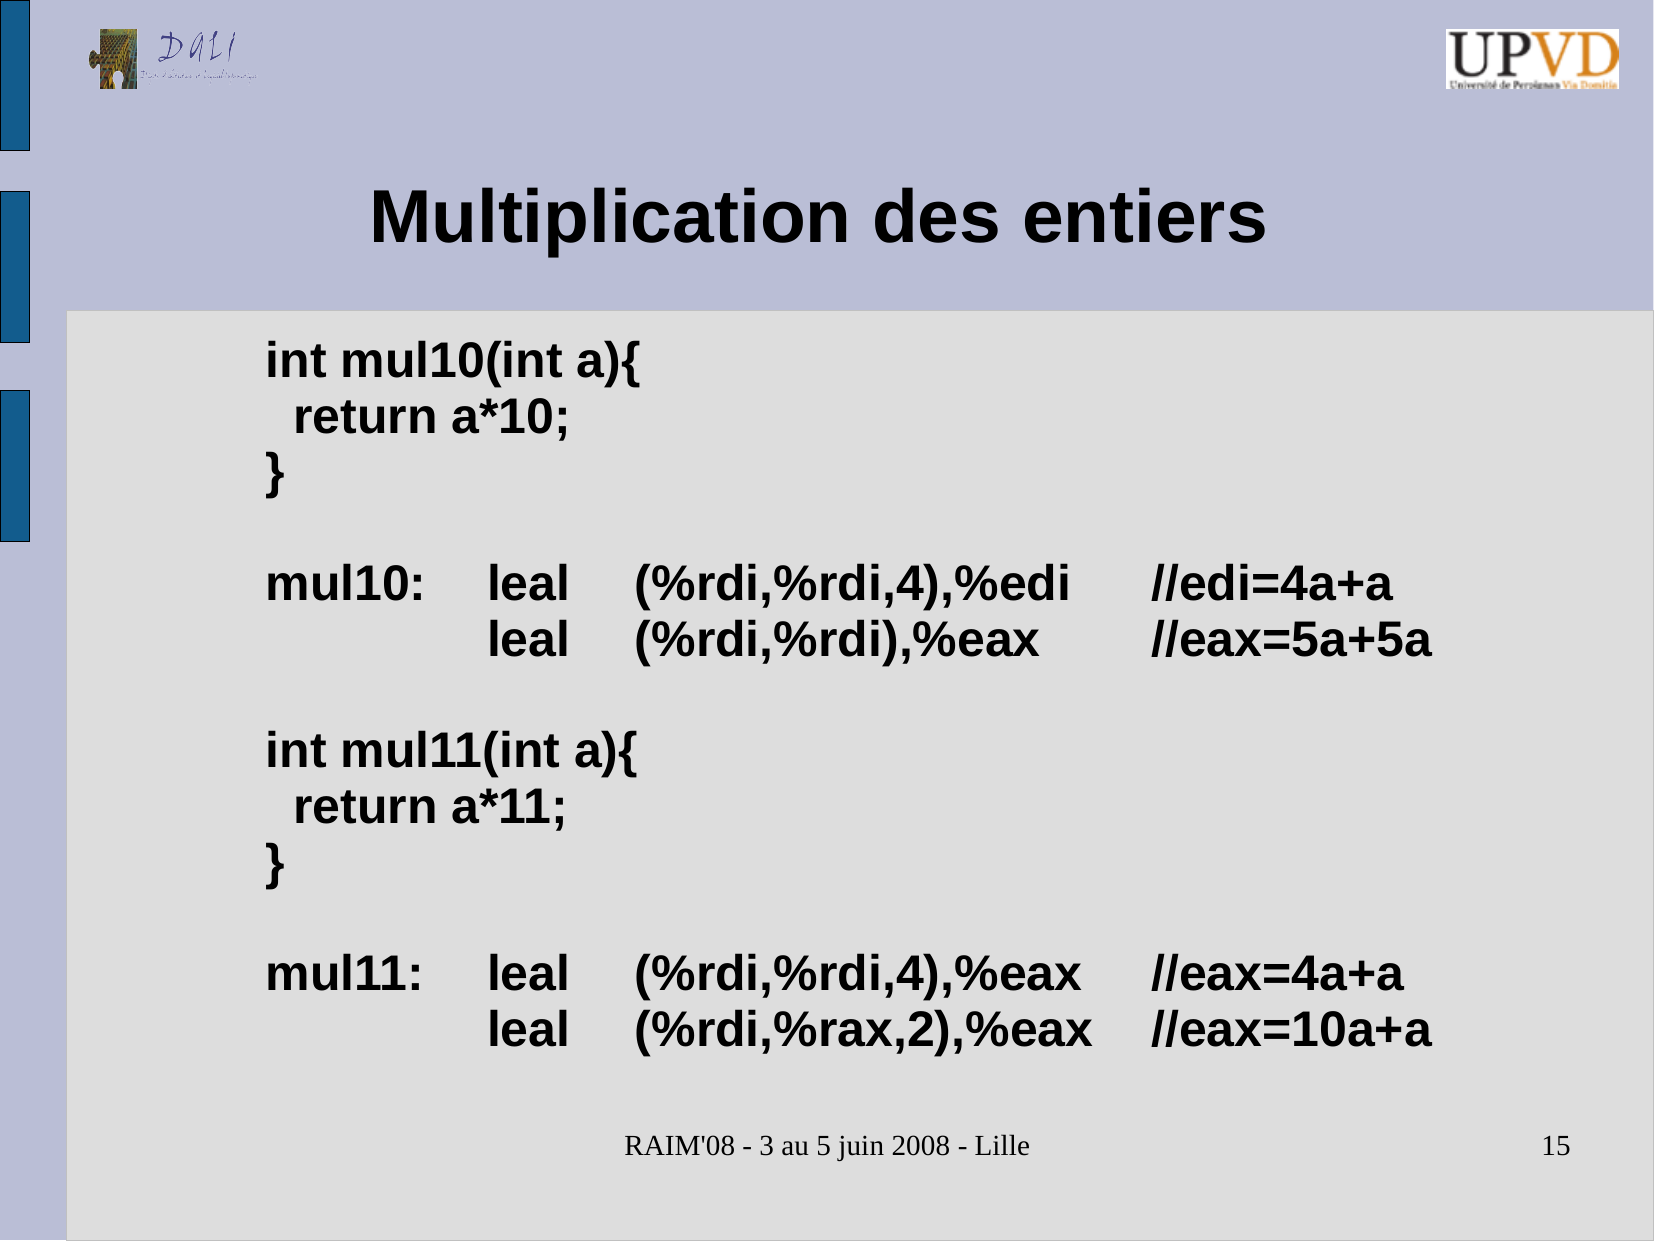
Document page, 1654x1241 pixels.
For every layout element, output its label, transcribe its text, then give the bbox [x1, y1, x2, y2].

text_box Multiplication des entiers [354, 166, 1284, 266]
text_box int mul10(int a){ return a*10; } mul10: leal (%rdi,%rdi,4),%edi //edi=4a+a leal (%rdi,%rdi),%eax //eax=5a+5a int mul11(int a){ return a*11; } mul11: leal (%rdi,%rdi,4),%eax //eax=4a+a leal (%rdi,%rax,2),%eax //eax=10a+a [250, 324, 1448, 1081]
picture [88, 29, 261, 89]
picture [1446, 29, 1619, 89]
